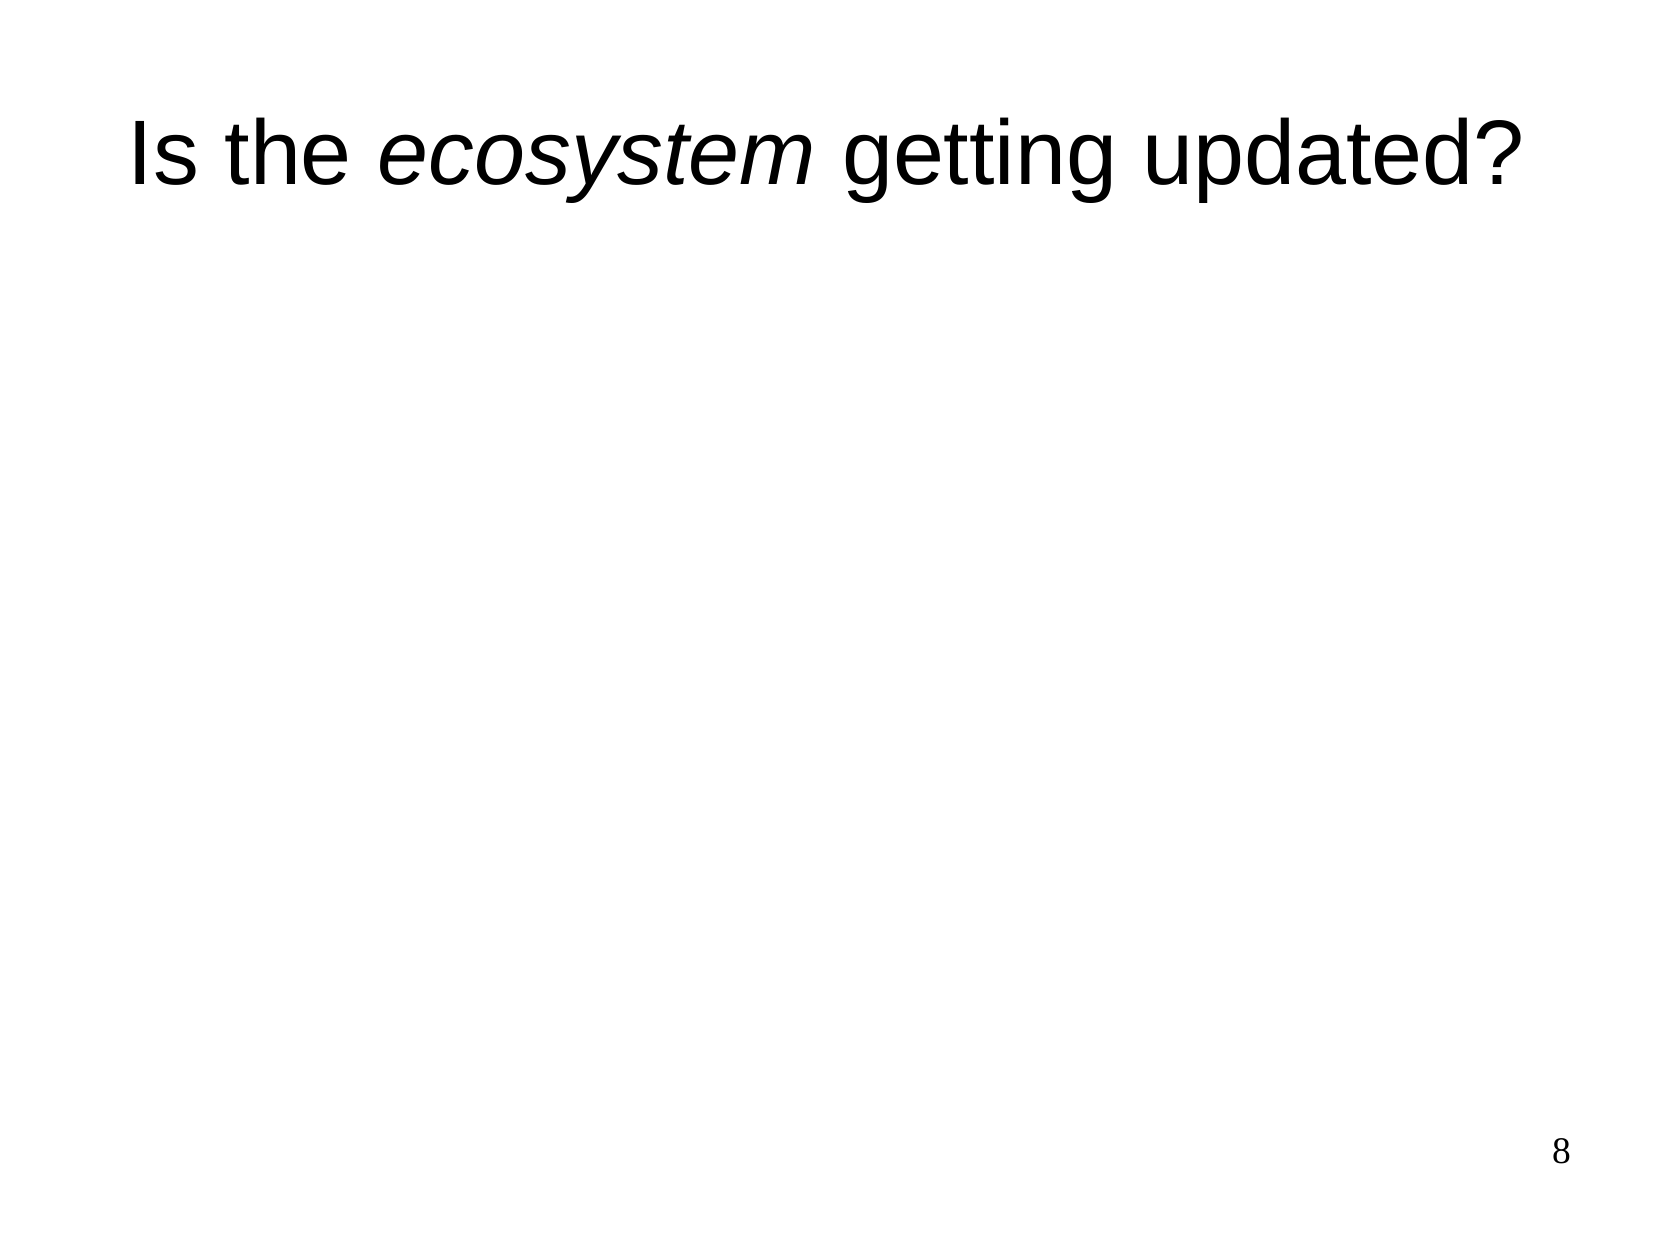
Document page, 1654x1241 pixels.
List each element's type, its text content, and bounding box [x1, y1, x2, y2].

title Is the ecosystem getting updated? [82, 49, 1571, 257]
